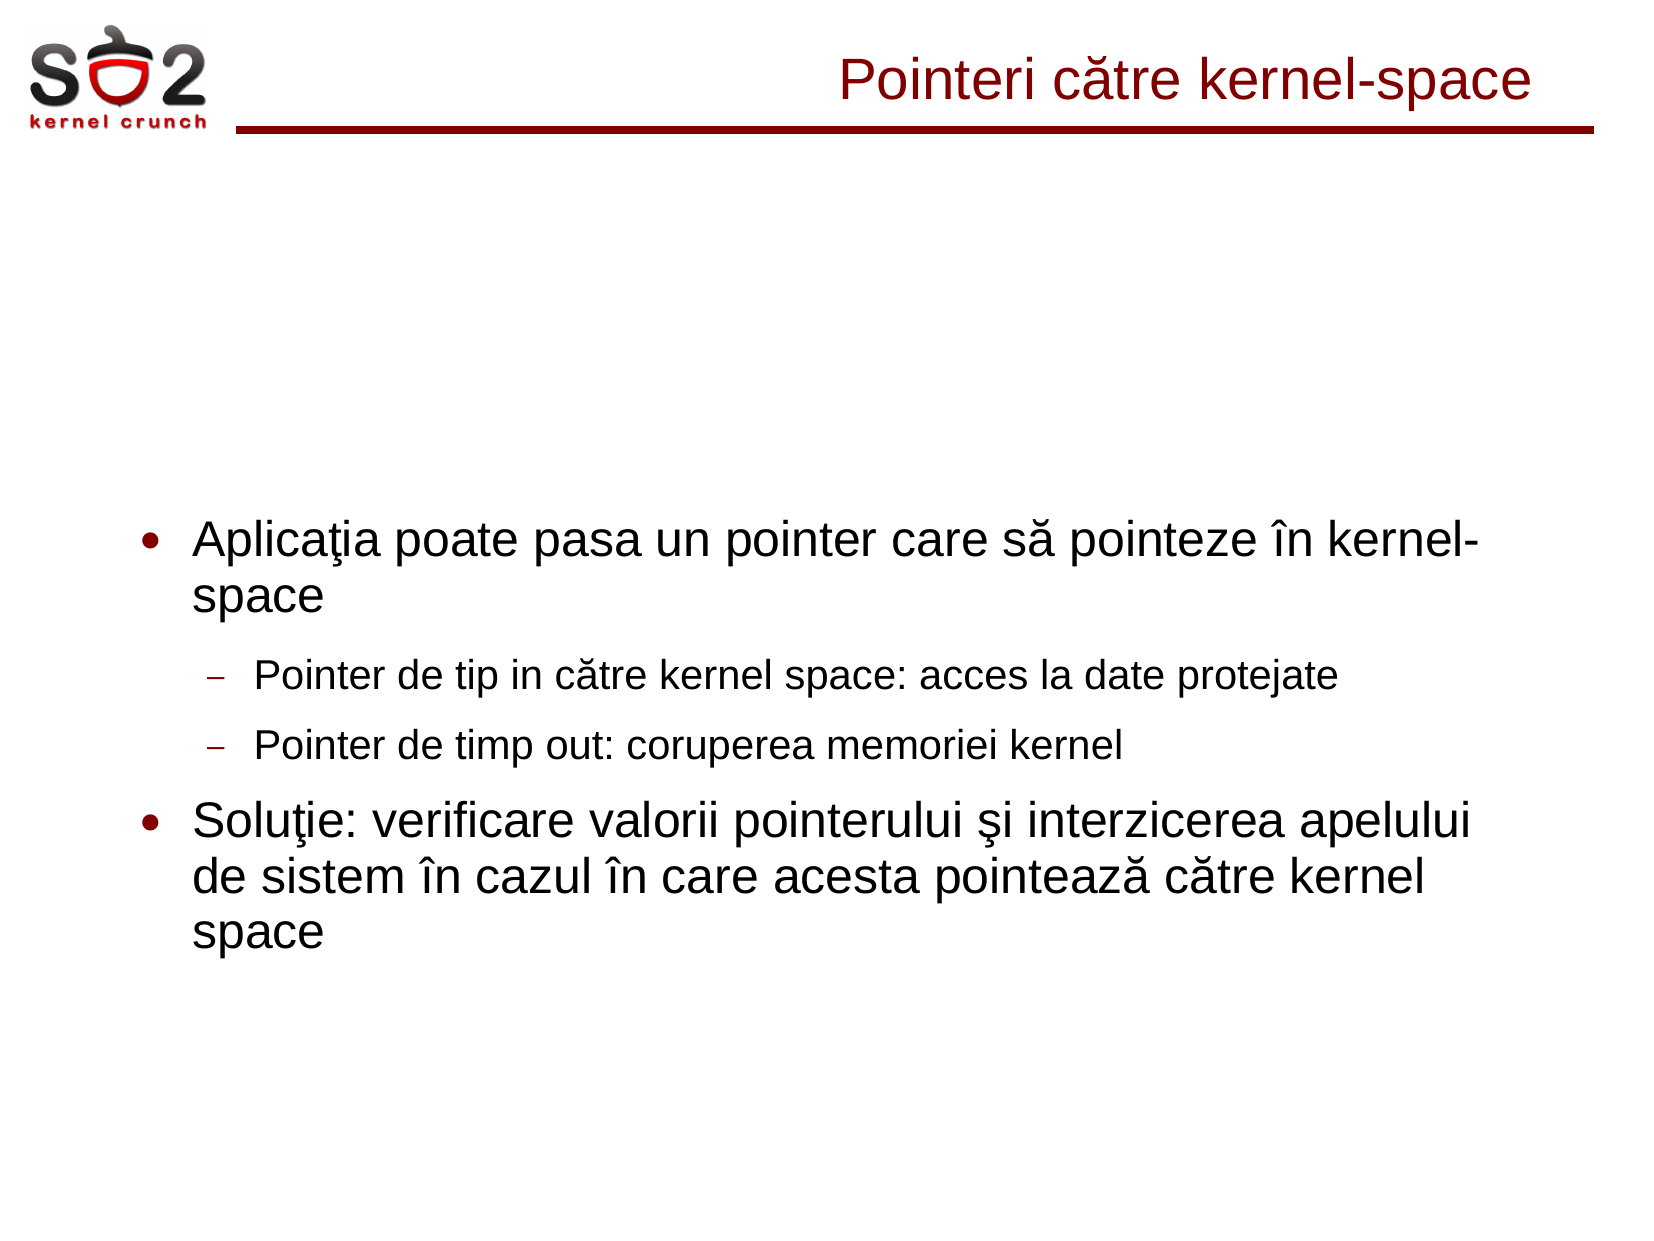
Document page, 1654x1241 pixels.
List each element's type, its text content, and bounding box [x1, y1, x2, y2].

list Aplicaţia poate pasa un pointer care să pointeze în kernel-space Pointer de tip in către kernel space: acces la date protejate Pointer de timp out: coruperea memoriei kernel Soluţie: verificare valorii pointerului şi interzicerea apelului de sistem în cazul în care acesta pointează către kernel space [121, 344, 1534, 1126]
picture [29, 23, 121, 130]
title Pointeri către kernel-space [121, 11, 1534, 148]
